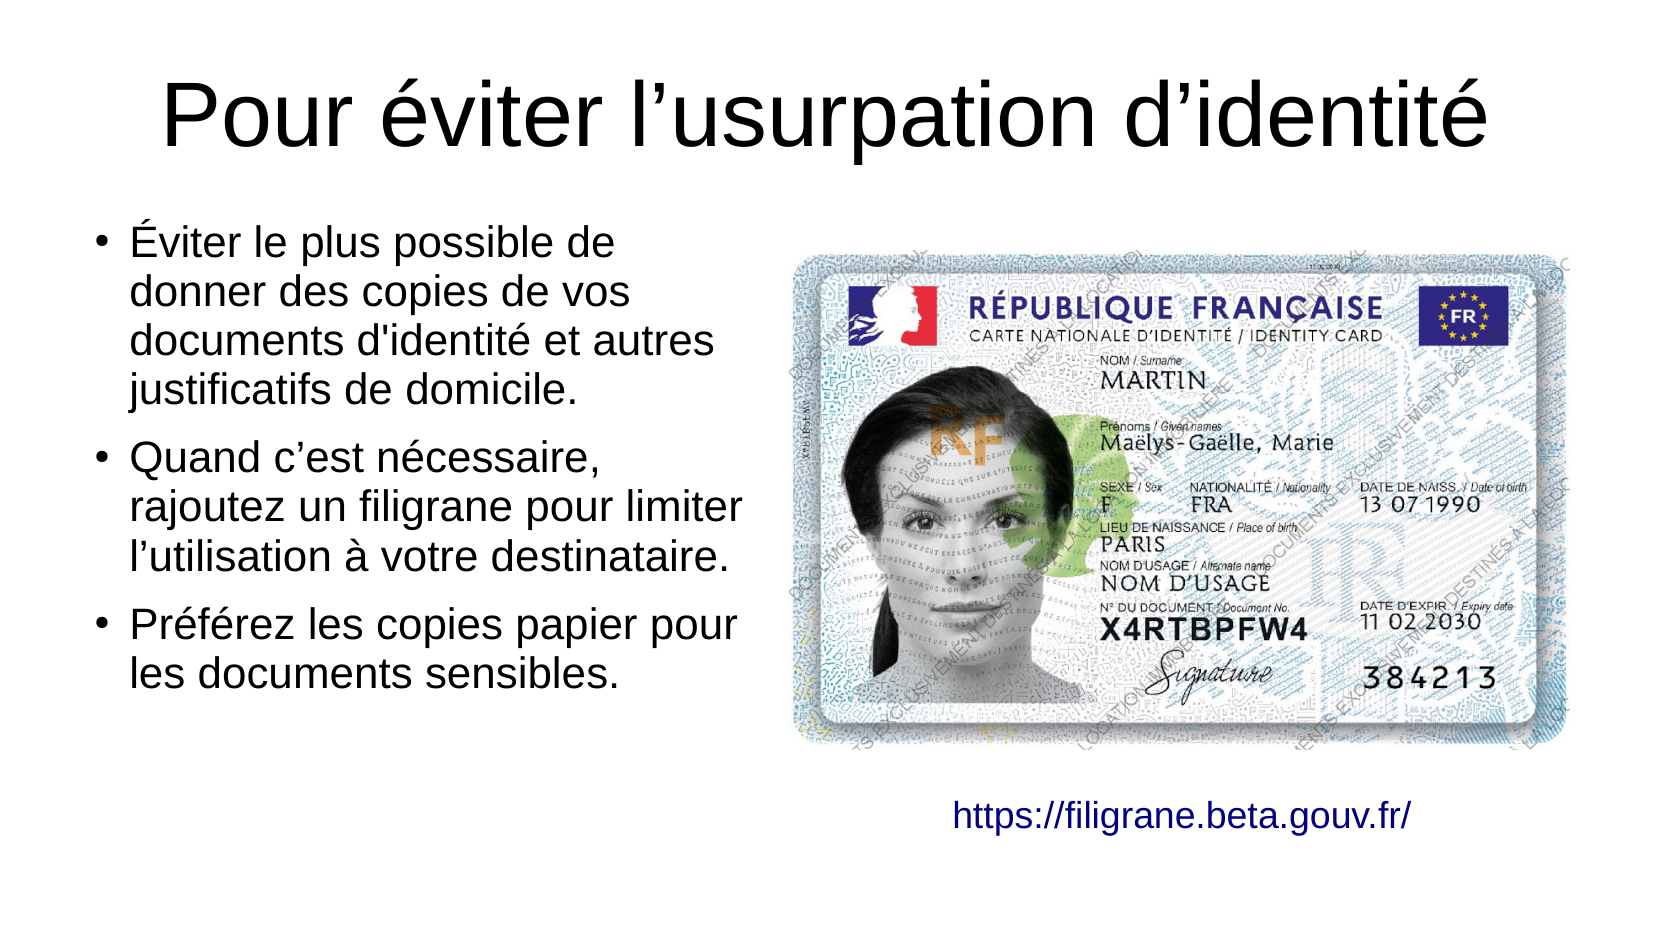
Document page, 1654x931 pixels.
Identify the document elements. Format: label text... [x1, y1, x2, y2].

title Pour éviter l’usurpation d’identité [82, 37, 1571, 193]
text_box https://filigrane.beta.gouv.fr/ [937, 787, 1427, 845]
list Éviter le plus possible de donner des copies de vos documents d'identité et autres justificatifs de domicile. Quand c’est nécessaire, rajoutez un filigrane pour limiter l’utilisation à votre destinataire. Préférez les copies papier pour les documents sensibles. [82, 217, 751, 758]
picture [787, 250, 1576, 751]
